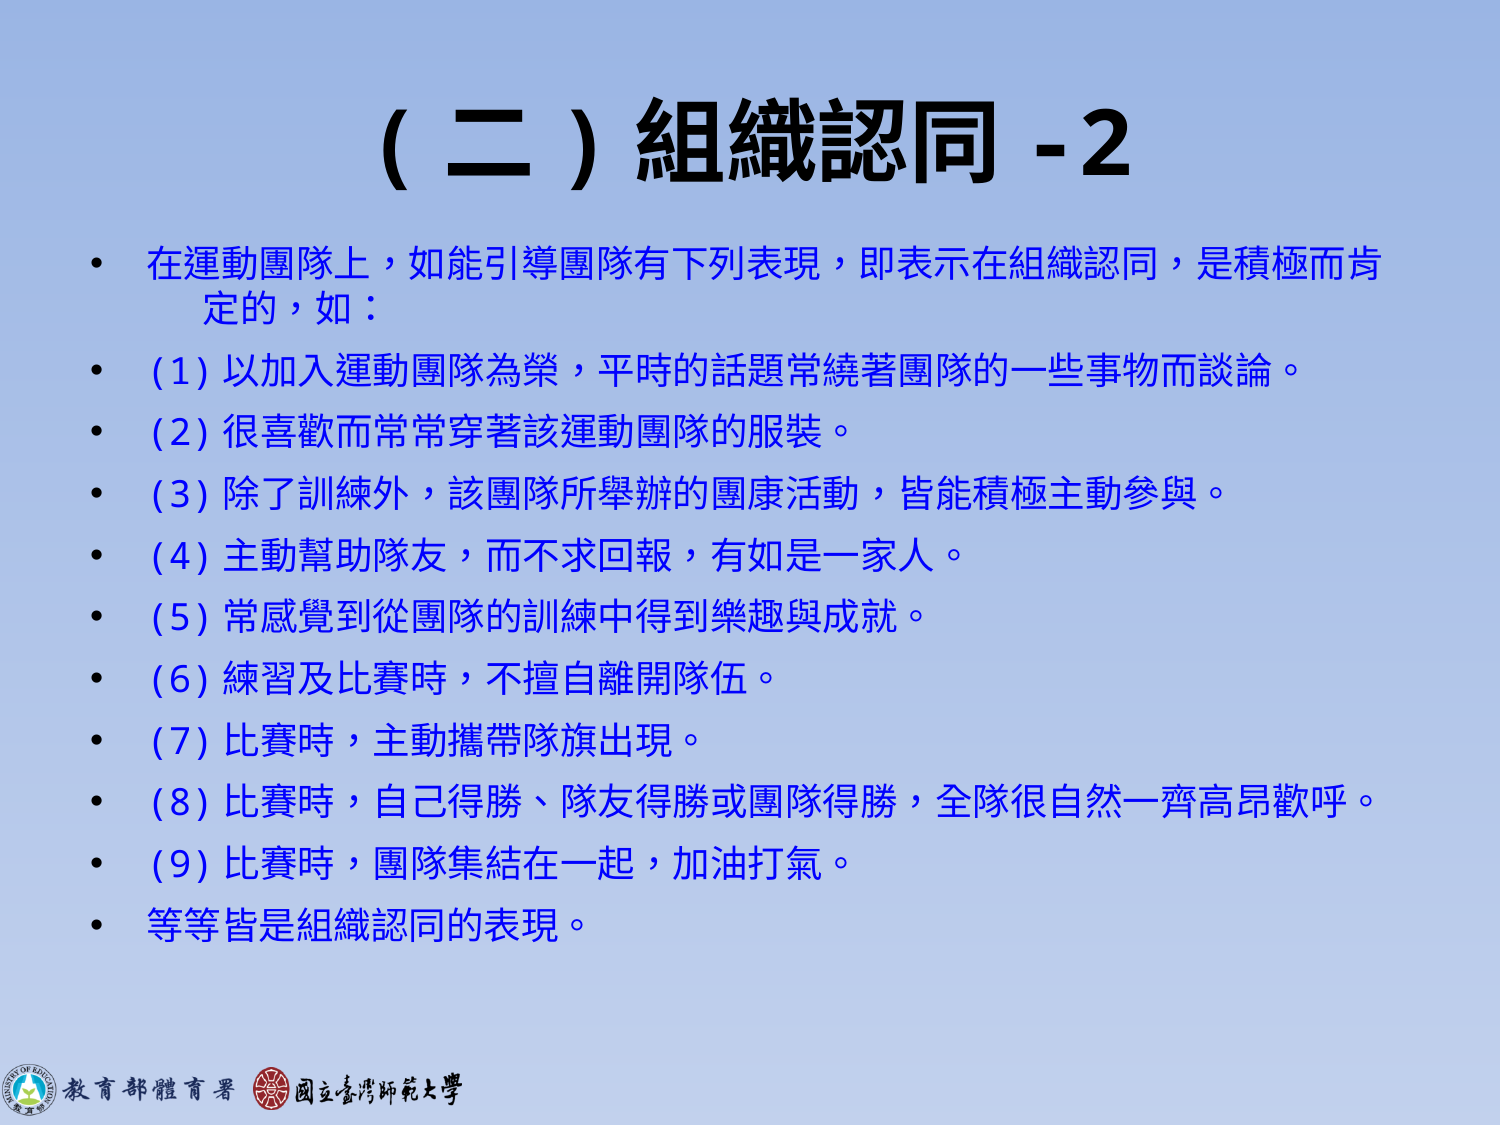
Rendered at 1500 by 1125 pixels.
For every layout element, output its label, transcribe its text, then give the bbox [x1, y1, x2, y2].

title (二)組織認同-2 [75, 45, 1426, 232]
list 在運動團隊上，如能引導團隊有下列表現，即表示在組織認同，是積極而肯定的，如： (1)以加入運動團隊為榮，平時的話題常繞著團隊的一些事物而談論。 (2)很喜歡而常常穿著該運動團隊的服裝。 (3)除了訓練外，該團隊所舉辦的團康活動，皆能積極主動參與。 (4)主動幫助隊友，而不求回報，有如是一家人。 (5)常感覺到從團隊的訓練中得到樂趣與成就。 (6)練習及比賽時，不擅自離開隊伍。 (7)比賽時，主動攜帶隊旗出現。 (8)比賽時，自己得勝、隊友得勝或團隊得勝，全隊很自然一齊高昂歡呼。 (9)比賽時，團隊集結在一起，加油打氣。 等等皆是組織認同的表現。 [75, 232, 1426, 976]
